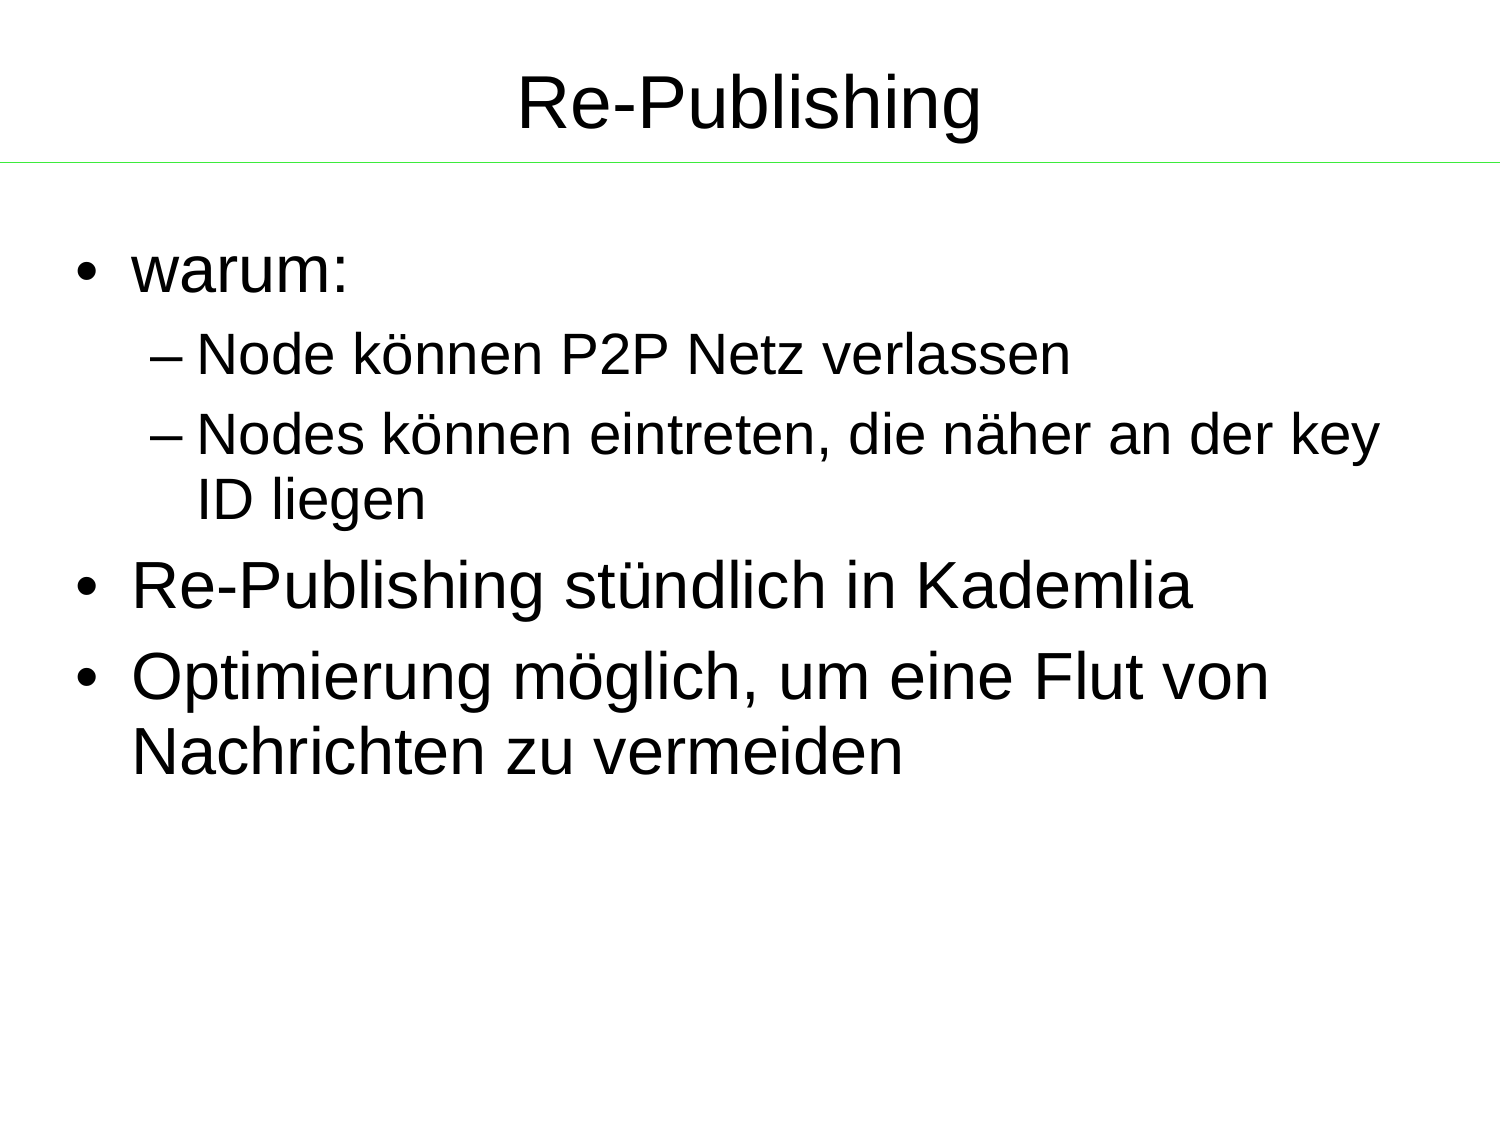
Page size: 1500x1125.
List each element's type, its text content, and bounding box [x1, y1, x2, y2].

list warum: Node können P2P Netz verlassen Nodes können eintreten, die näher an der key ID liegen Re-Publishing stündlich in Kademlia Optimierung möglich, um eine Flut von Nachrichten zu vermeiden [75, 232, 1426, 986]
title Re-Publishing [75, 57, 1426, 148]
